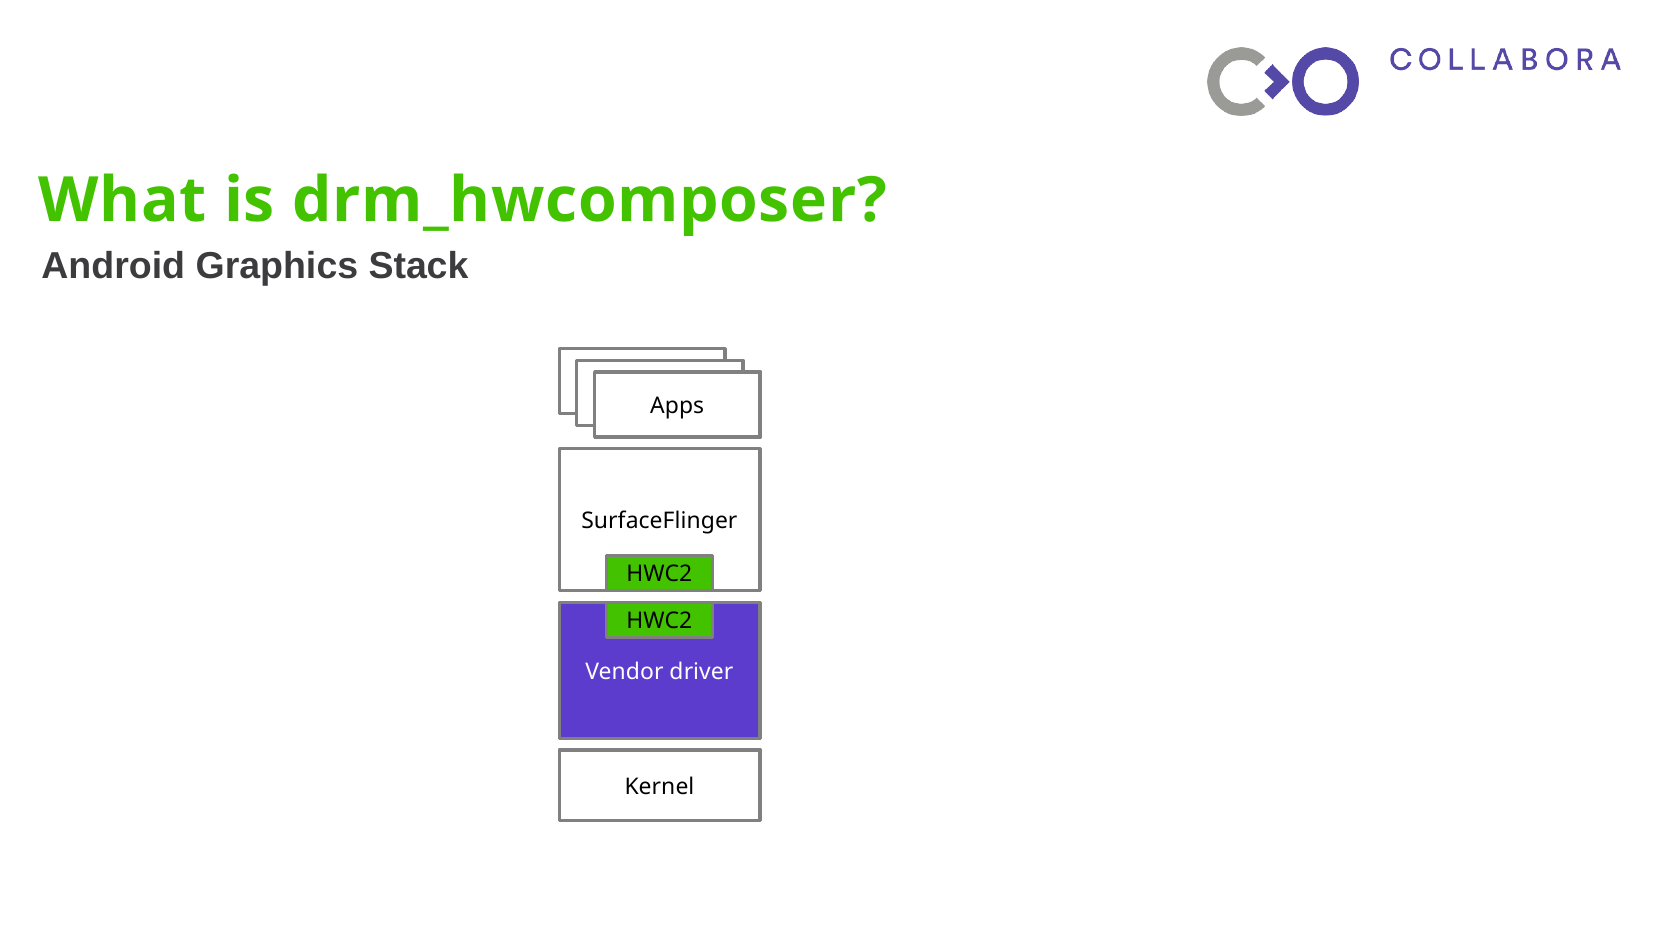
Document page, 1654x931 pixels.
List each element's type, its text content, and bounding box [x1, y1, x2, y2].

text_box HWC2 [606, 555, 713, 591]
title What is drm_hwcomposer? [38, 159, 1614, 216]
text_box Kernel [559, 750, 760, 821]
picture [1207, 47, 1621, 116]
text_box SurfaceFlinger [559, 448, 760, 591]
text_box HWC2 [606, 602, 713, 638]
text_box [559, 348, 743, 426]
text_box Vendor driver [559, 602, 760, 739]
text_box Apps [594, 372, 760, 438]
text_box Android Graphics Stack [41, 240, 1614, 290]
